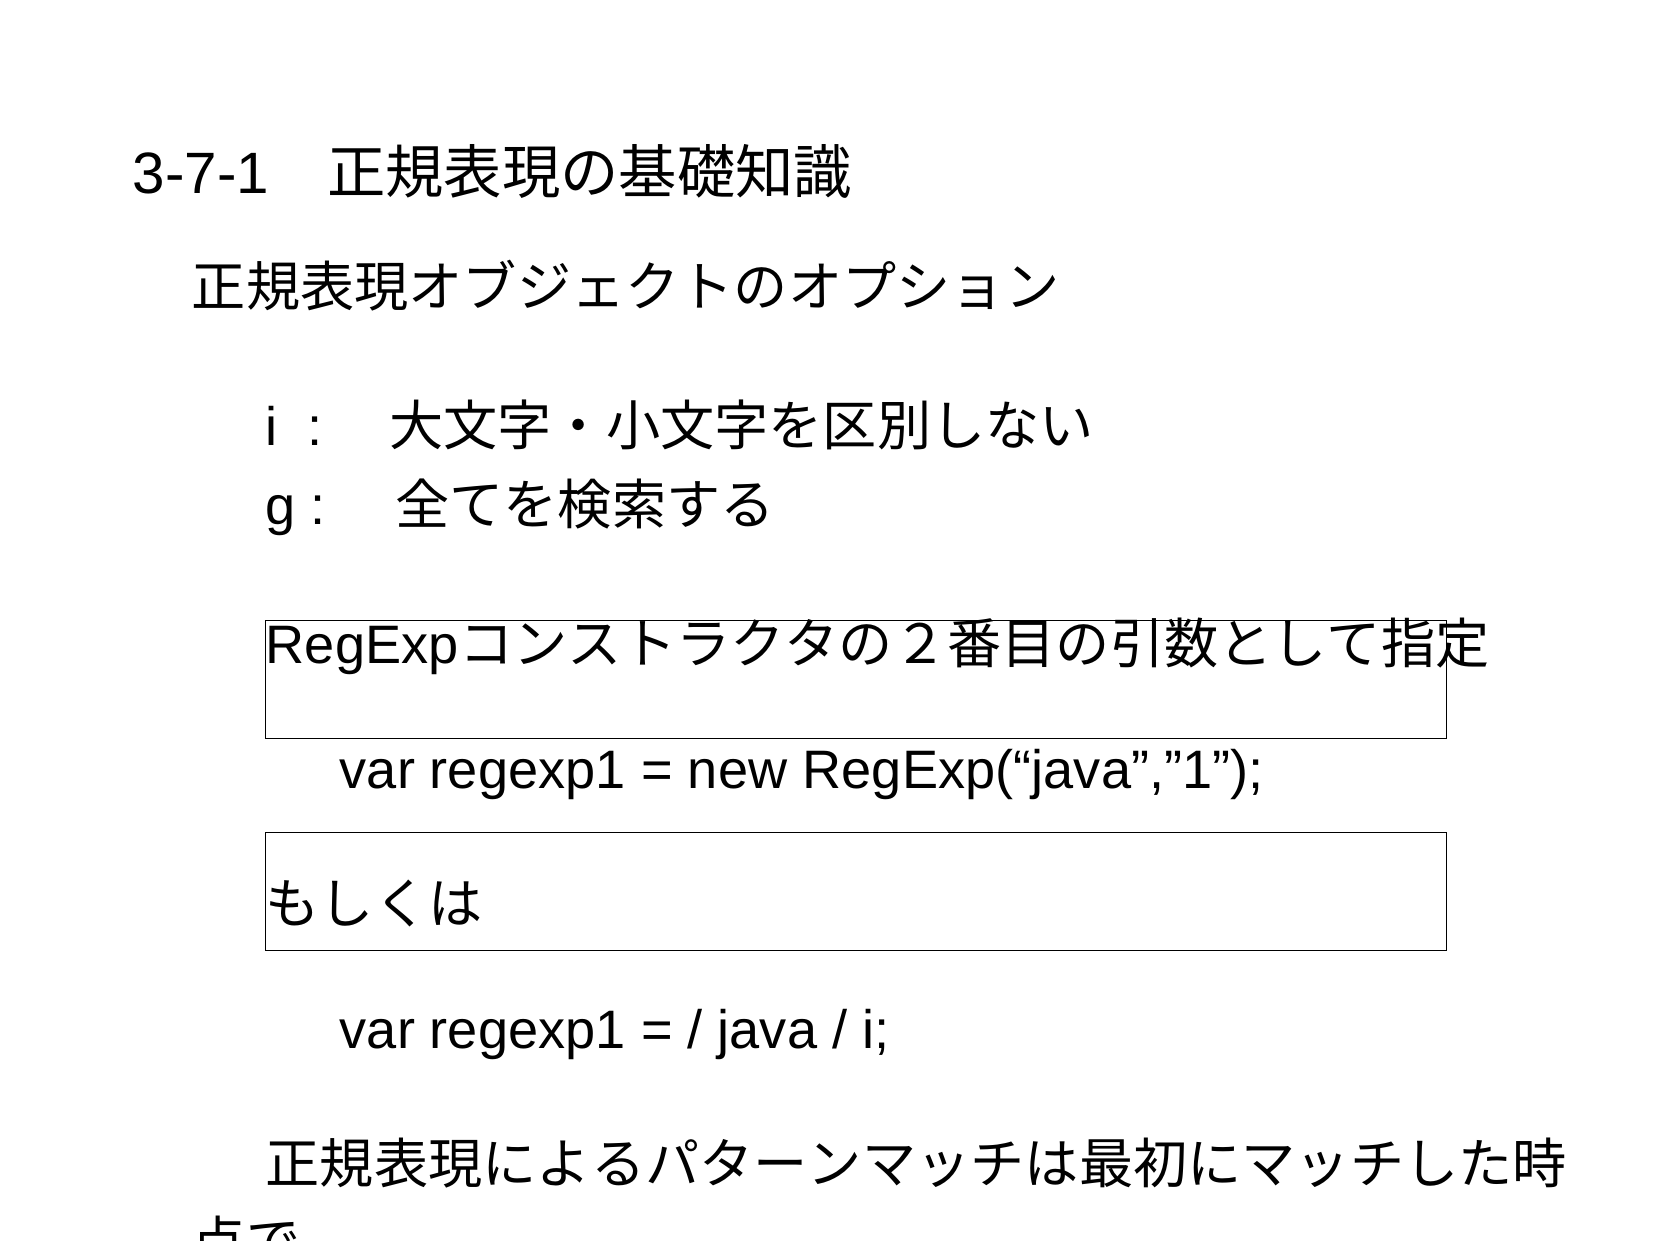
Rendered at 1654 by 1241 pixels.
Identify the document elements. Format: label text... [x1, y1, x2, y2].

text_box 正規表現オブジェクトのオプション i : 大文字・小文字を区別しない g : 全てを検索する RegExpコンストラクタの２番目の引数として指定 var regexp1 = new RegExp(“java”,”1”); もしくは var regexp1 = / java / i; 正規表現によるパターンマッチは最初にマッチした時点で 終了するが、gオプションを指定すると最後まで行われる [177, 236, 1595, 1103]
text_box 3-7-1 正規表現の基礎知識 [118, 118, 1447, 198]
